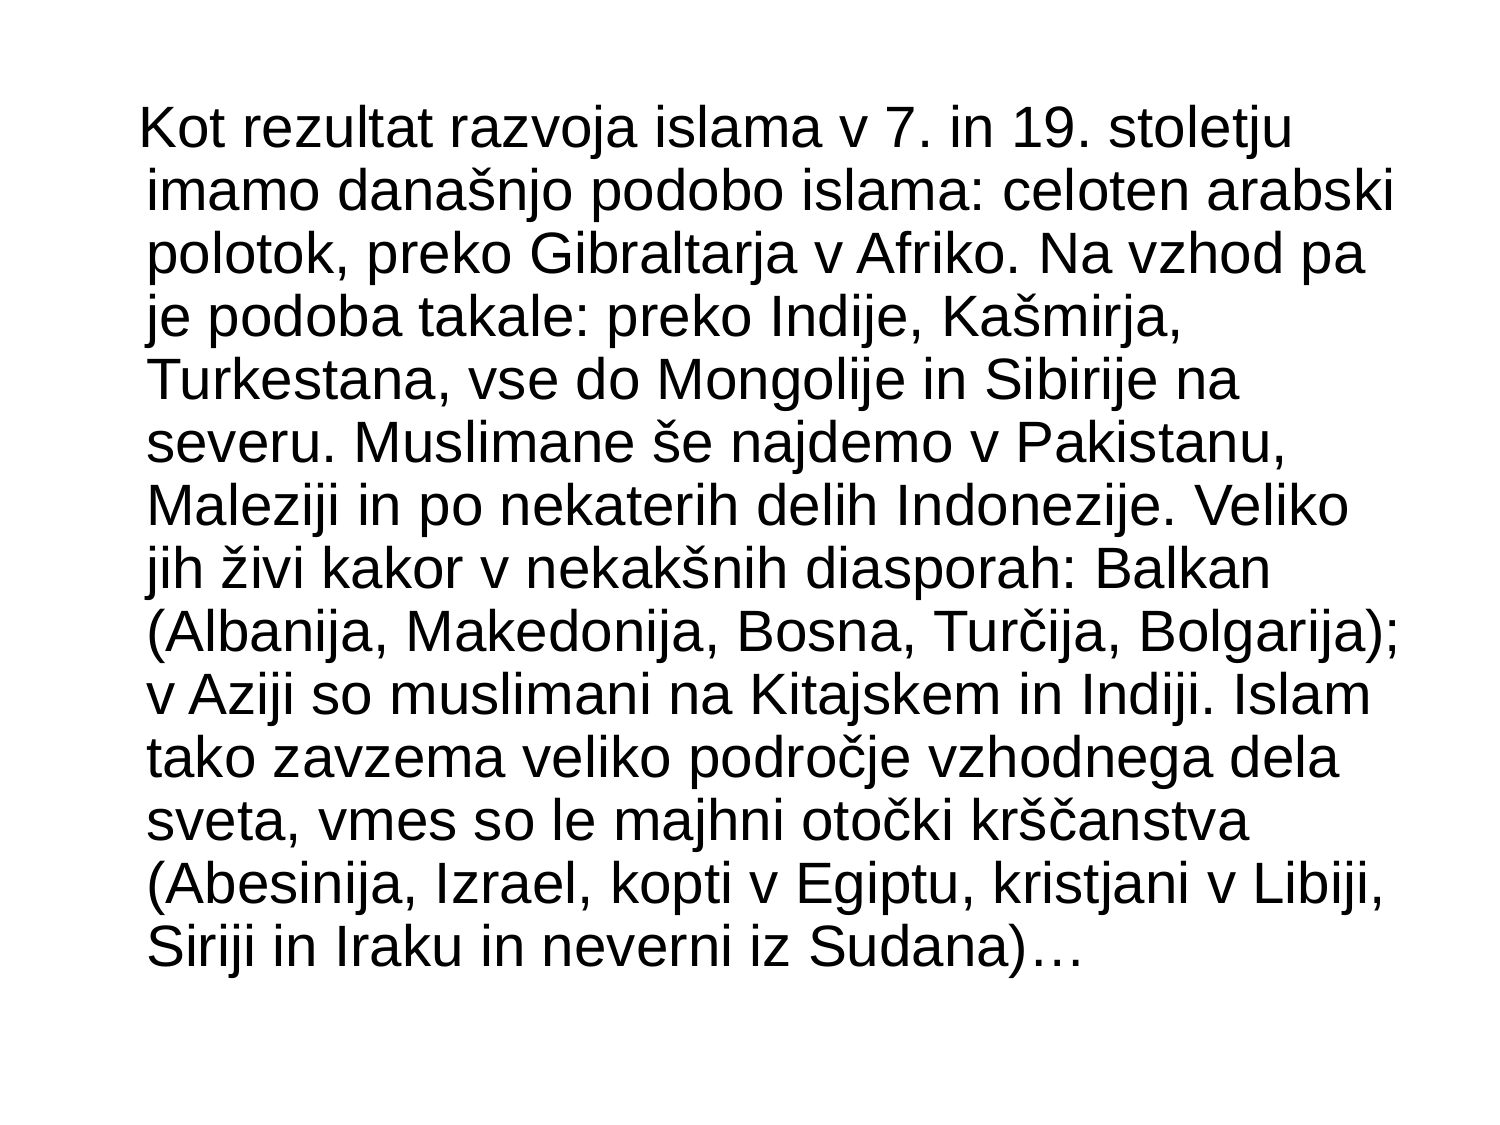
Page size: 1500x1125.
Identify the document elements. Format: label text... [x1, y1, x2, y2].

list Kot rezultat razvoja islama v 7. in 19. stoletju imamo današnjo podobo islama: celoten arabski polotok, preko Gibraltarja v Afriko. Na vzhod pa je podoba takale: preko Indije, Kašmirja, Turkestana, vse do Mongolije in Sibirije na severu. Muslimane še najdemo v Pakistanu, Maleziji in po nekaterih delih Indonezije. Veliko jih živi kakor v nekakšnih diasporah: Balkan (Albanija, Makedonija, Bosna, Turčija, Bolgarija); v Aziji so muslimani na Kitajskem in Indiji. Islam tako zavzema veliko področje vzhodnega dela sveta, vmes so le majhni otočki krščanstva (Abesinija, Izrael, kopti v Egiptu, kristjani v Libiji, Siriji in Iraku in neverni iz Sudana)… [75, 90, 1425, 1005]
